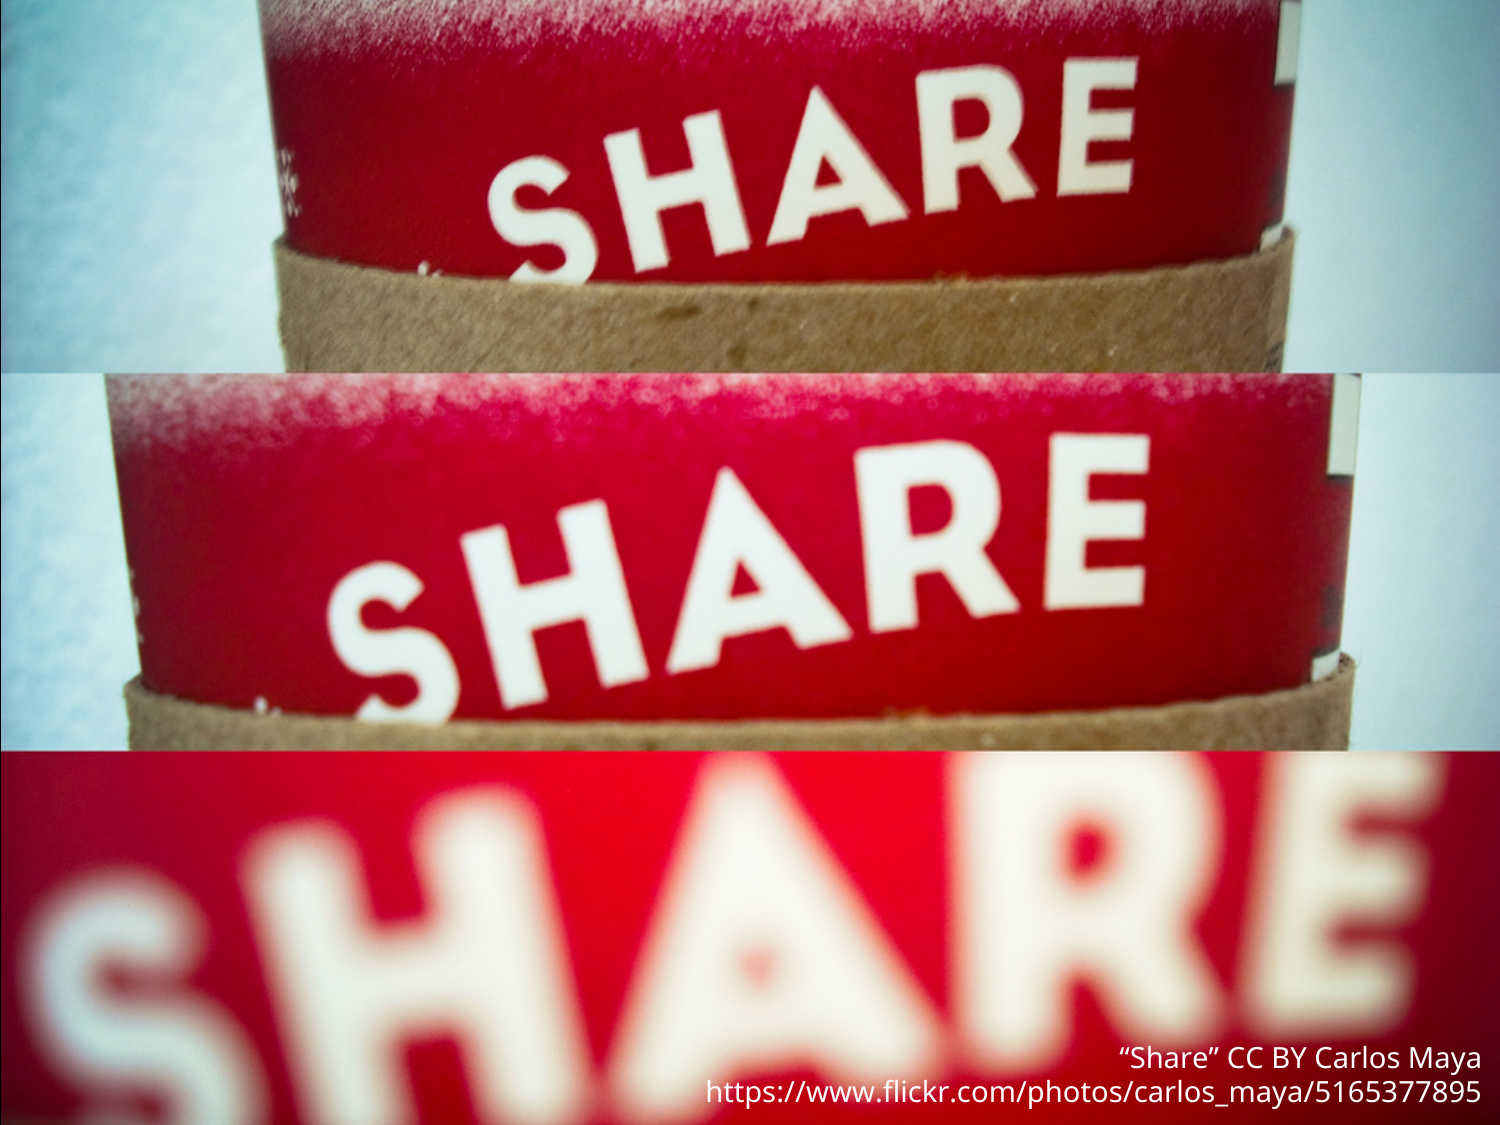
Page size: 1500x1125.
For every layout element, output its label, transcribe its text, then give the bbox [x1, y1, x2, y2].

title “Share” CC BY Carlos Maya https://www.flickr.com/photos/carlos_maya/5165377895 [88, 1035, 1483, 1115]
picture [1, 0, 1500, 1125]
